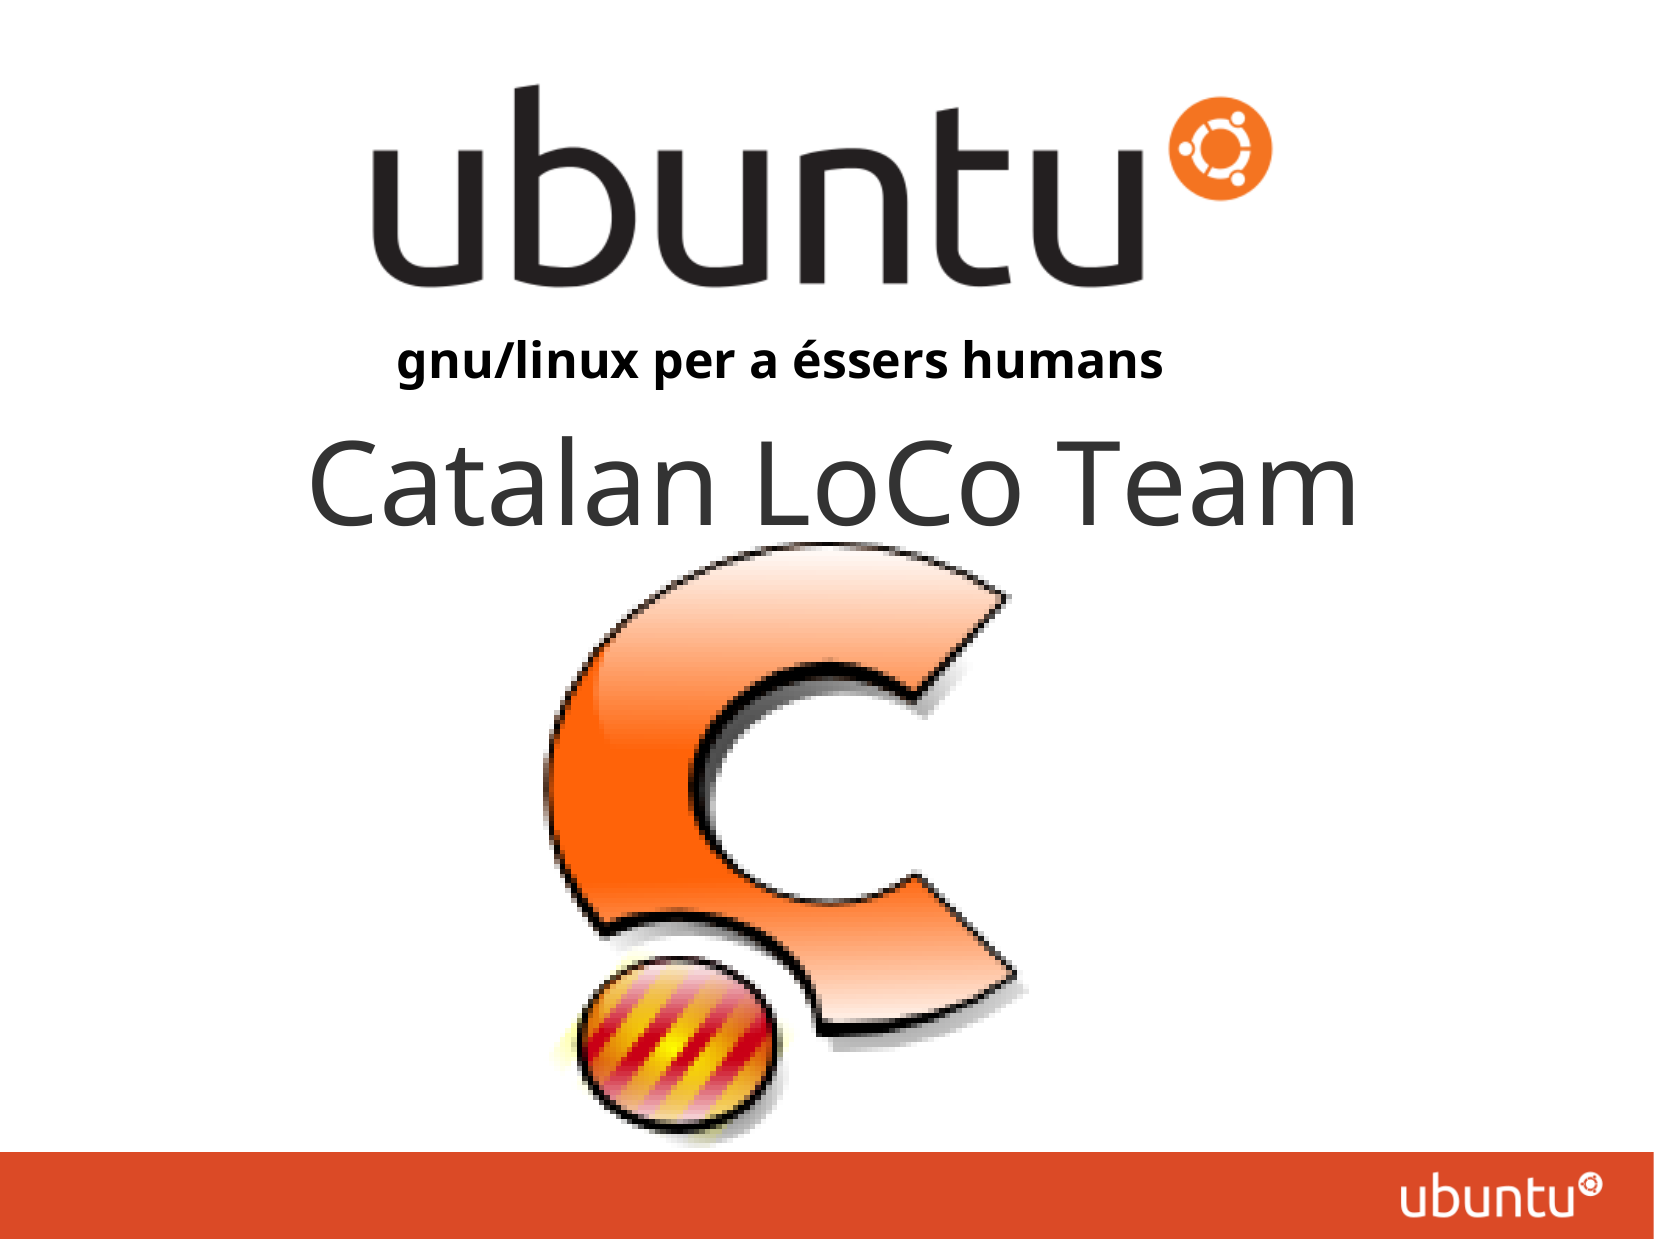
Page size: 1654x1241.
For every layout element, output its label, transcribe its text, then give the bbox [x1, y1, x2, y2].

picture [0, 561, 1654, 1239]
text_box gnu/linux per a éssers humans [0, 324, 1595, 414]
picture [354, 76, 1292, 296]
text_box Catalan LoCo Team [88, 413, 1433, 561]
